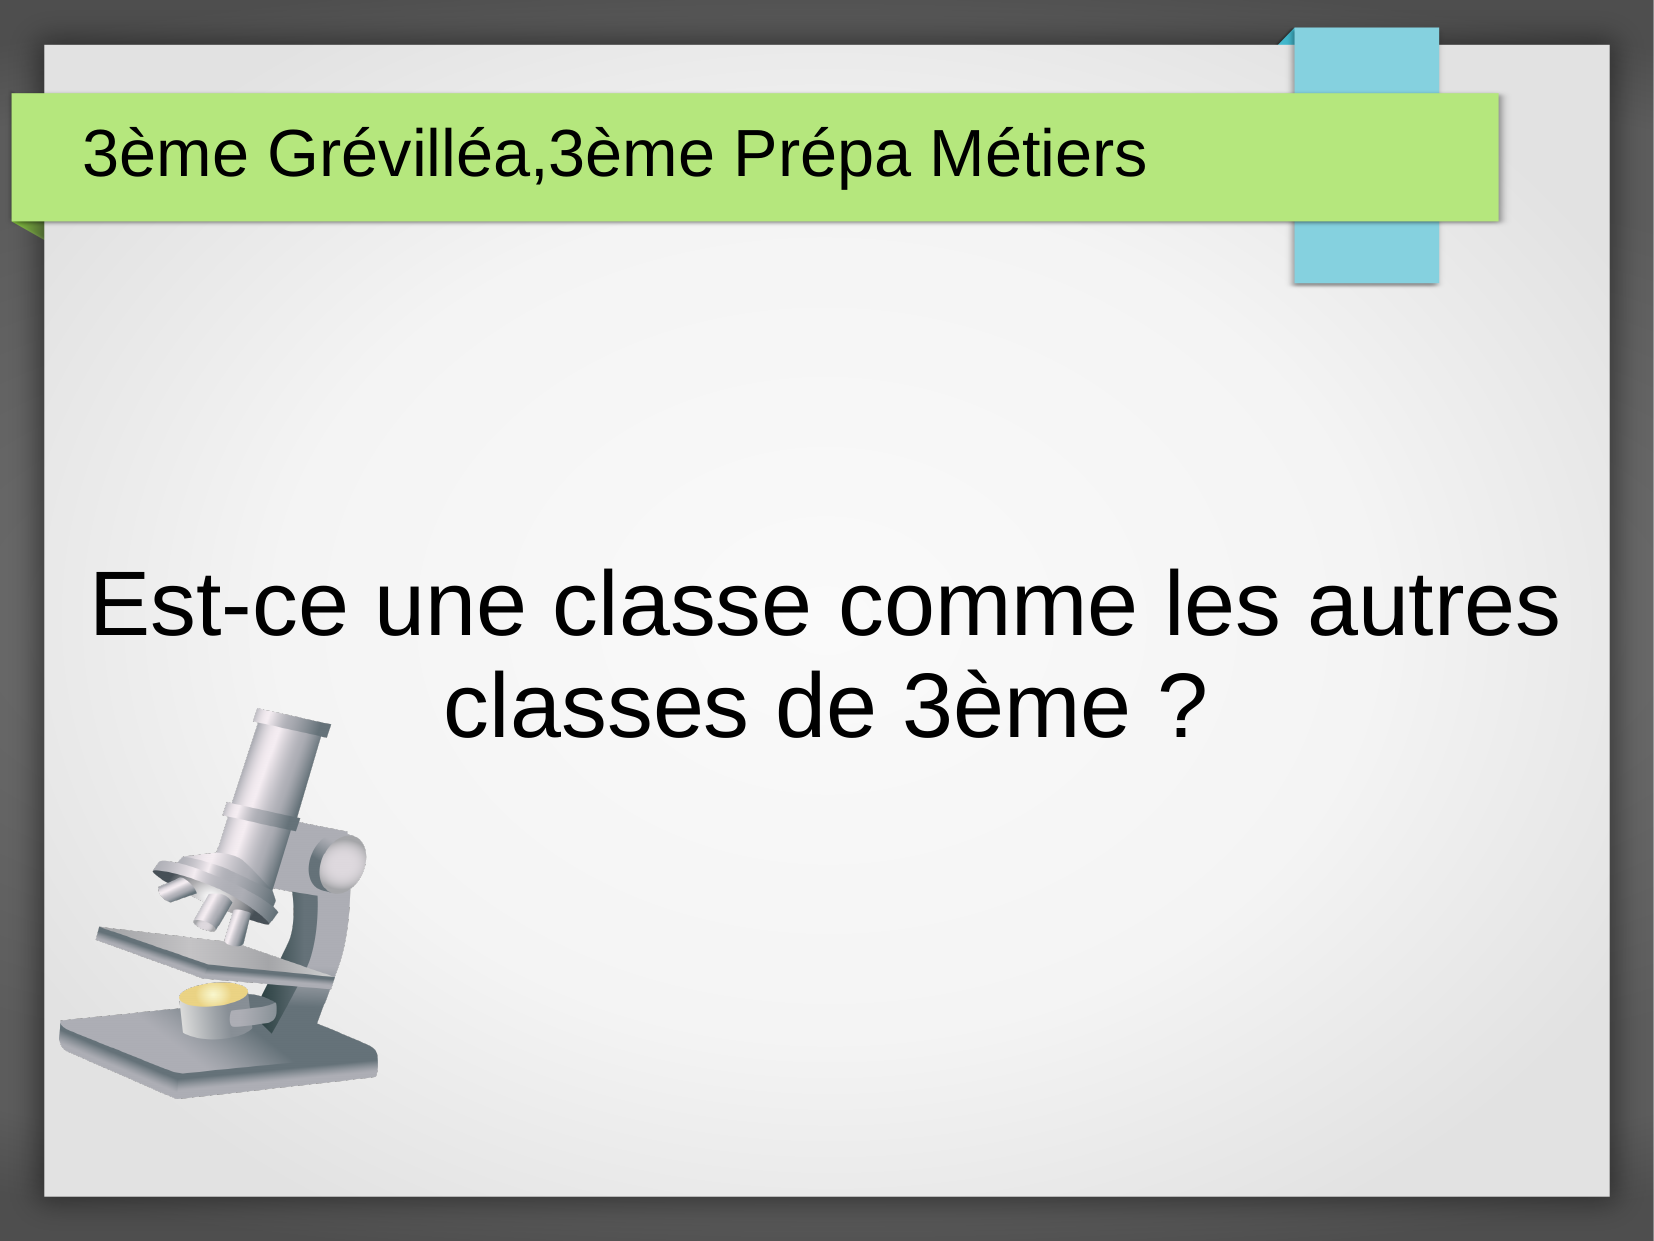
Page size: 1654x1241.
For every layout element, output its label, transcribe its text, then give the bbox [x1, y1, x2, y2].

subtitle Est-ce une classe comme les autres classes de 3ème ? [82, 295, 1571, 1015]
title 3ème Grévilléa,3ème Prépa Métiers [82, 94, 1264, 213]
picture [0, 0, 1654, 1241]
